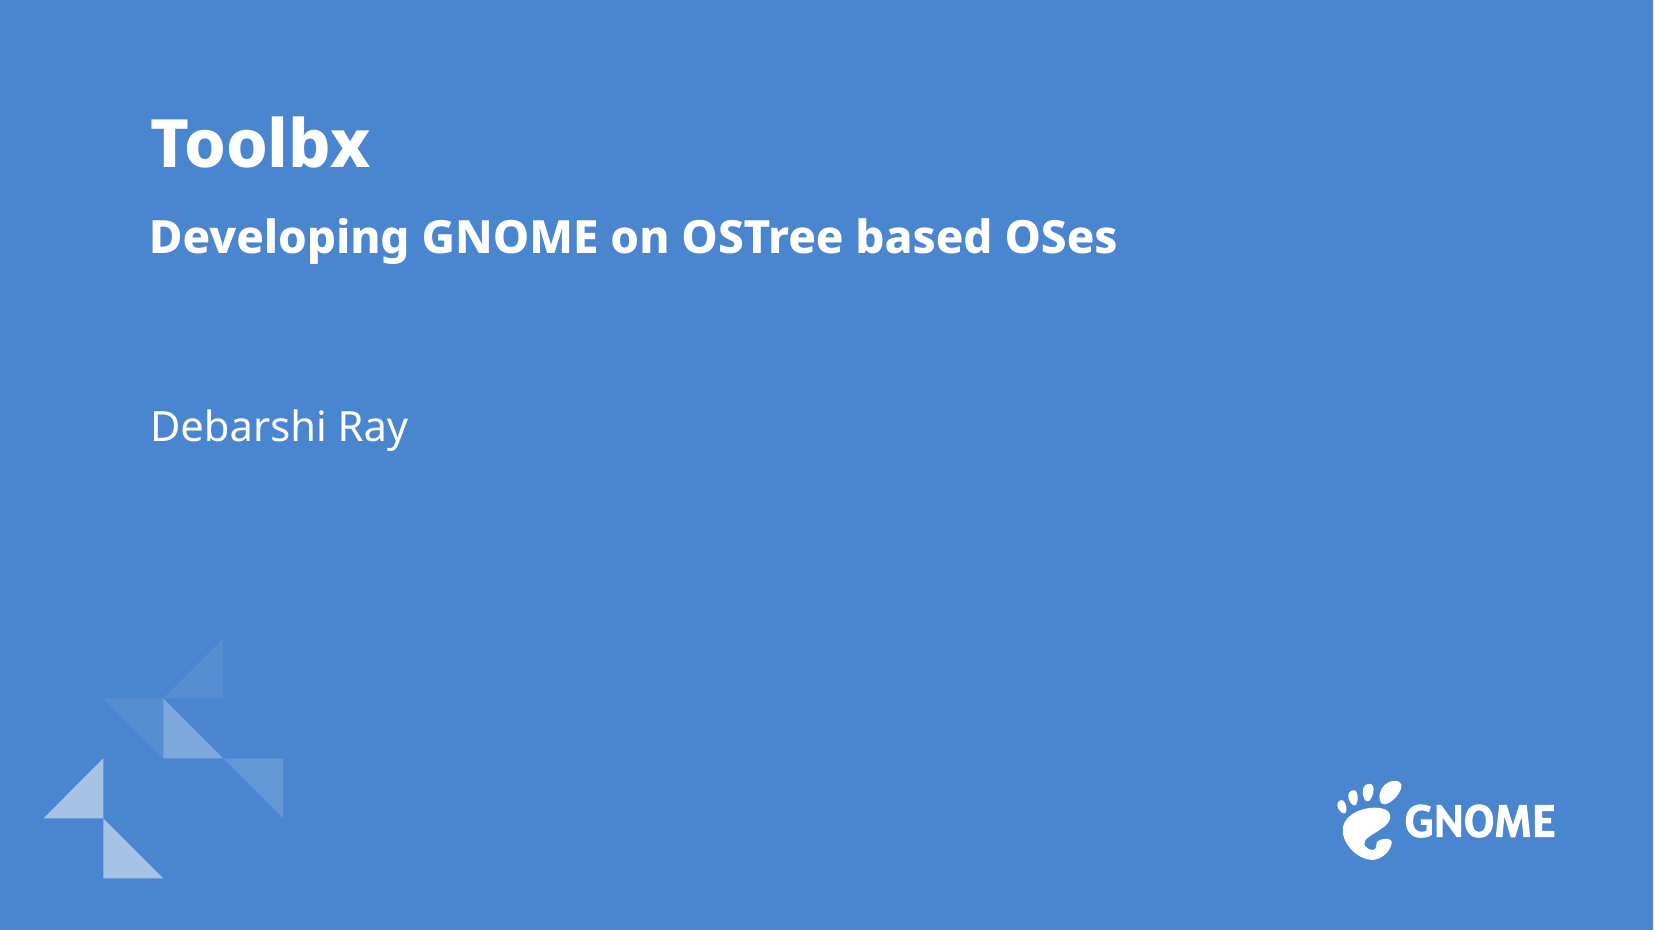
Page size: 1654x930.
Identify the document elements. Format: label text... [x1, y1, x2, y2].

title Developing GNOME on OSTree based OSes [148, 186, 1499, 267]
title Toolbx [150, 107, 1501, 188]
title Debarshi Ray [150, 397, 1501, 464]
